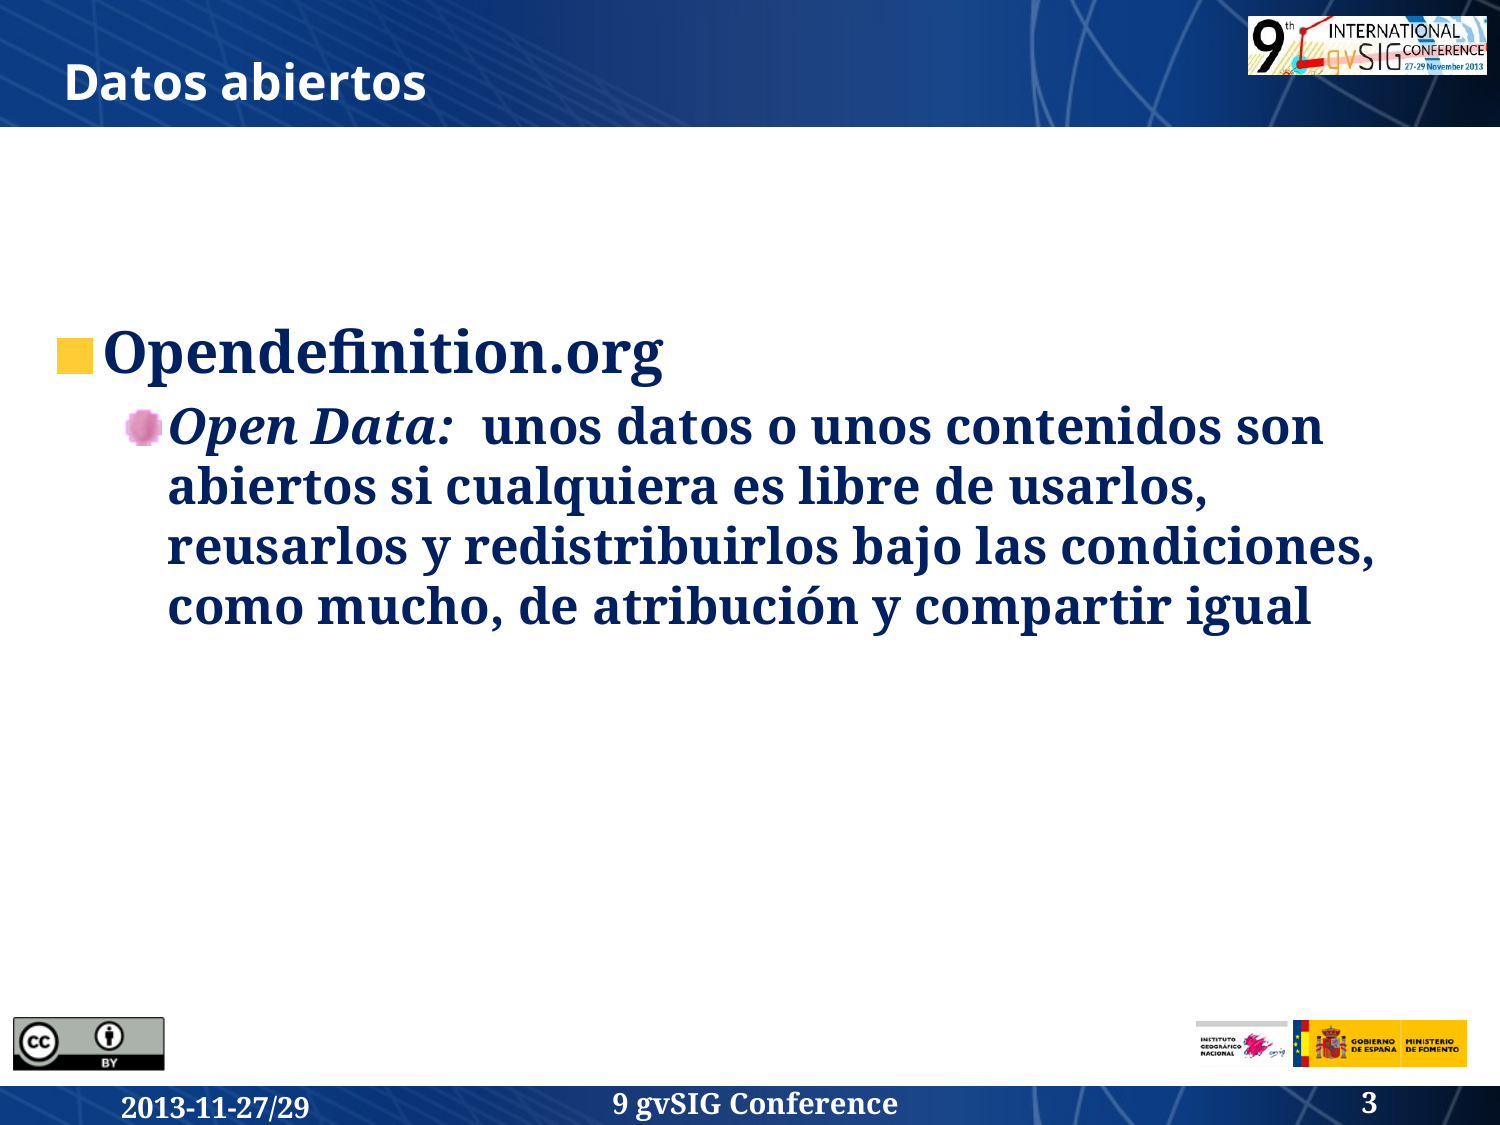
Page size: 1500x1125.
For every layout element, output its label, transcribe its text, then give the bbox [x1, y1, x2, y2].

picture [0, 0, 1500, 127]
picture [1195, 1019, 1467, 1068]
picture [13, 1017, 166, 1072]
list Opendefinition.org Open Data: unos datos o unos contenidos son abiertos si cualquiera es libre de usarlos, reusarlos y redistribuirlos bajo las condiciones, como mucho, de atribución y compartir igual [31, 144, 1465, 1004]
title Datos abiertos [0, 43, 1275, 107]
picture [0, 1086, 1500, 1125]
